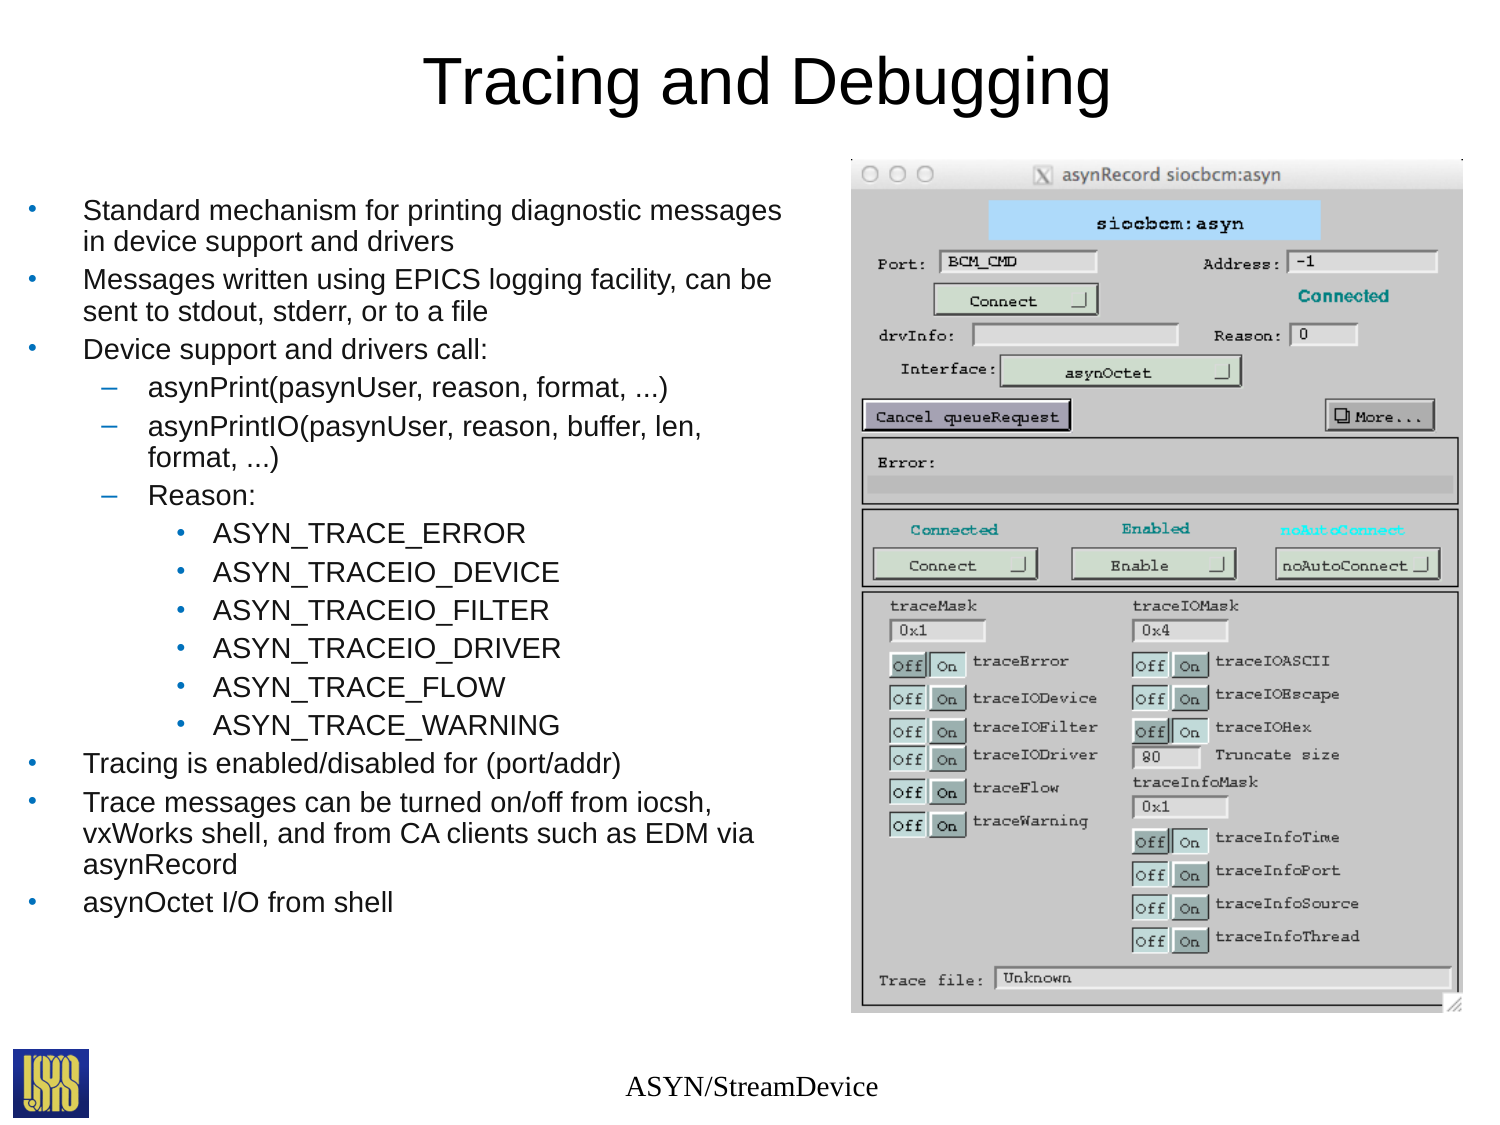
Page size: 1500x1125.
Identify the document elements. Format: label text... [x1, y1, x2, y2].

title Tracing and Debugging [112, 37, 1388, 126]
picture [13, 1049, 89, 1118]
picture [851, 159, 1463, 1013]
list Standard mechanism for printing diagnostic messages in device support and drivers Messages written using EPICS logging facility, can be sent to stdout, stderr, or to a file Device support and drivers call: asynPrint(pasynUser, reason, format, ...) asynPrintIO(pasynUser, reason, buffer, len, format, ...) Reason: ASYN_TRACE_ERROR ASYN_TRACEIO_DEVICE ASYN_TRACEIO_FILTER ASYN_TRACEIO_DRIVER ASYN_TRACE_FLOW ASYN_TRACE_WARNING Tracing is enabled/disabled for (port/addr) Trace messages can be turned on/off from iocsh, vxWorks shell, and from CA clients such as EDM via asynRecord asynOctet I/O from shell [12, 187, 813, 933]
